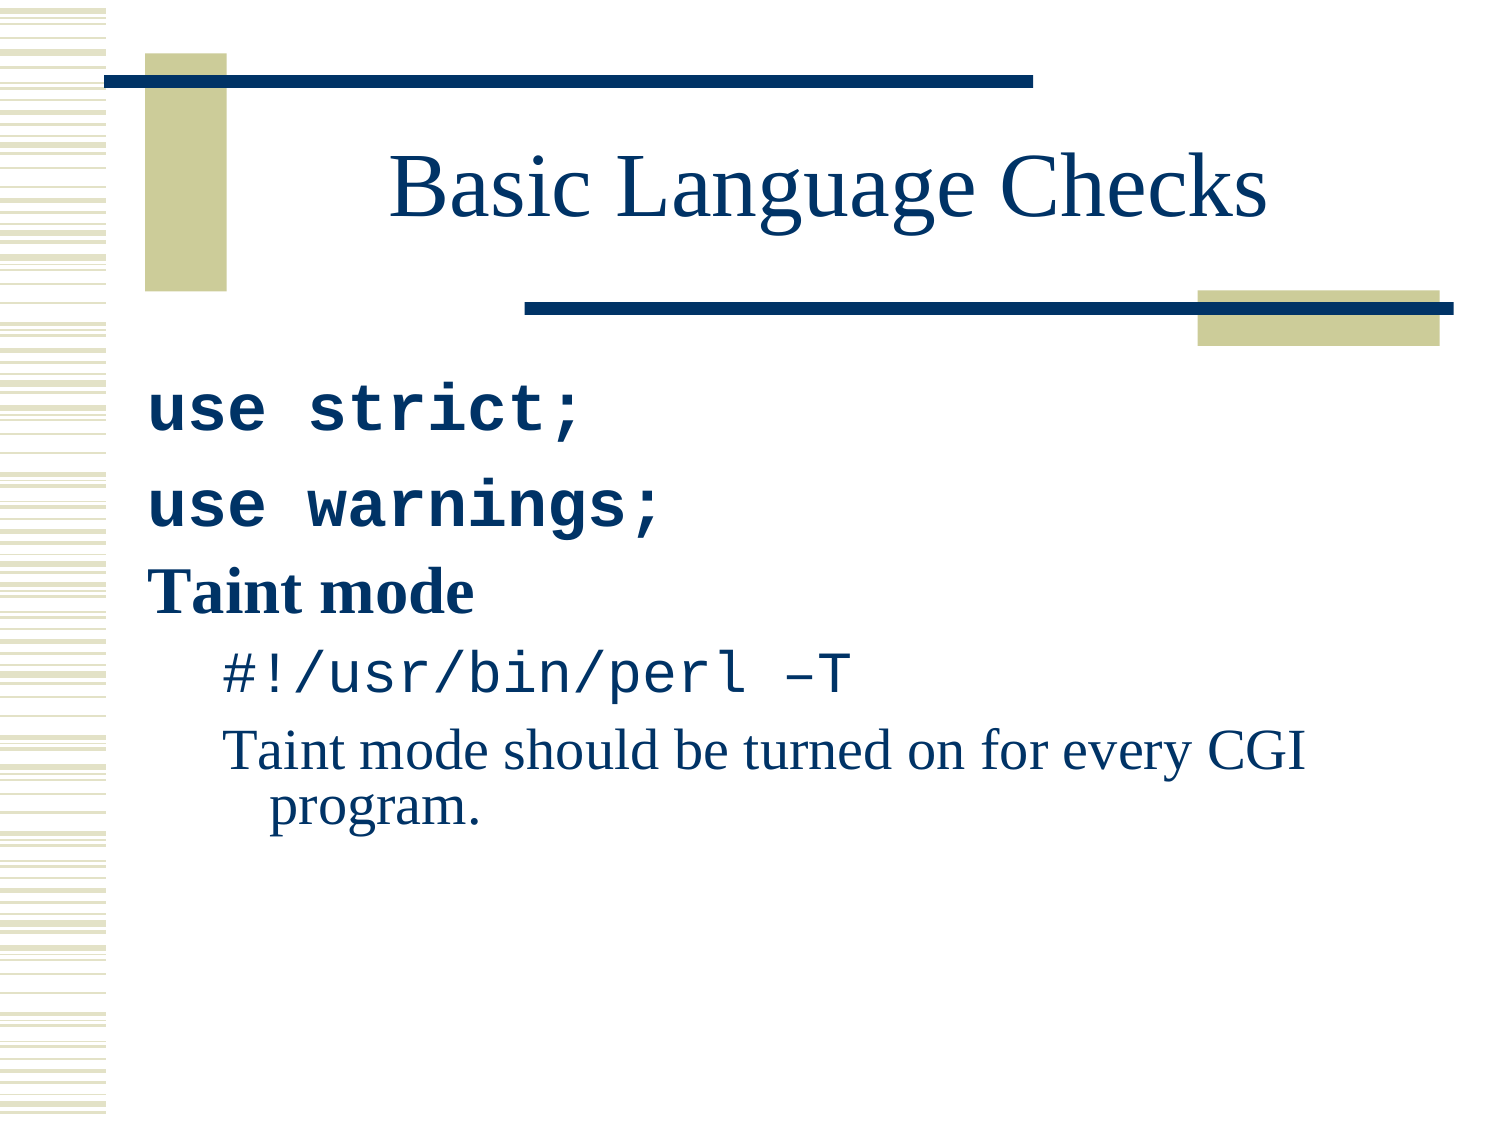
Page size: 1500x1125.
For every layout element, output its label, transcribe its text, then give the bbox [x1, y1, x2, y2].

list use strict; use warnings; Taint mode #!/usr/bin/perl –T Taint mode should be turned on for every CGI program. [132, 363, 1439, 1000]
title Basic Language Checks [225, 99, 1436, 288]
